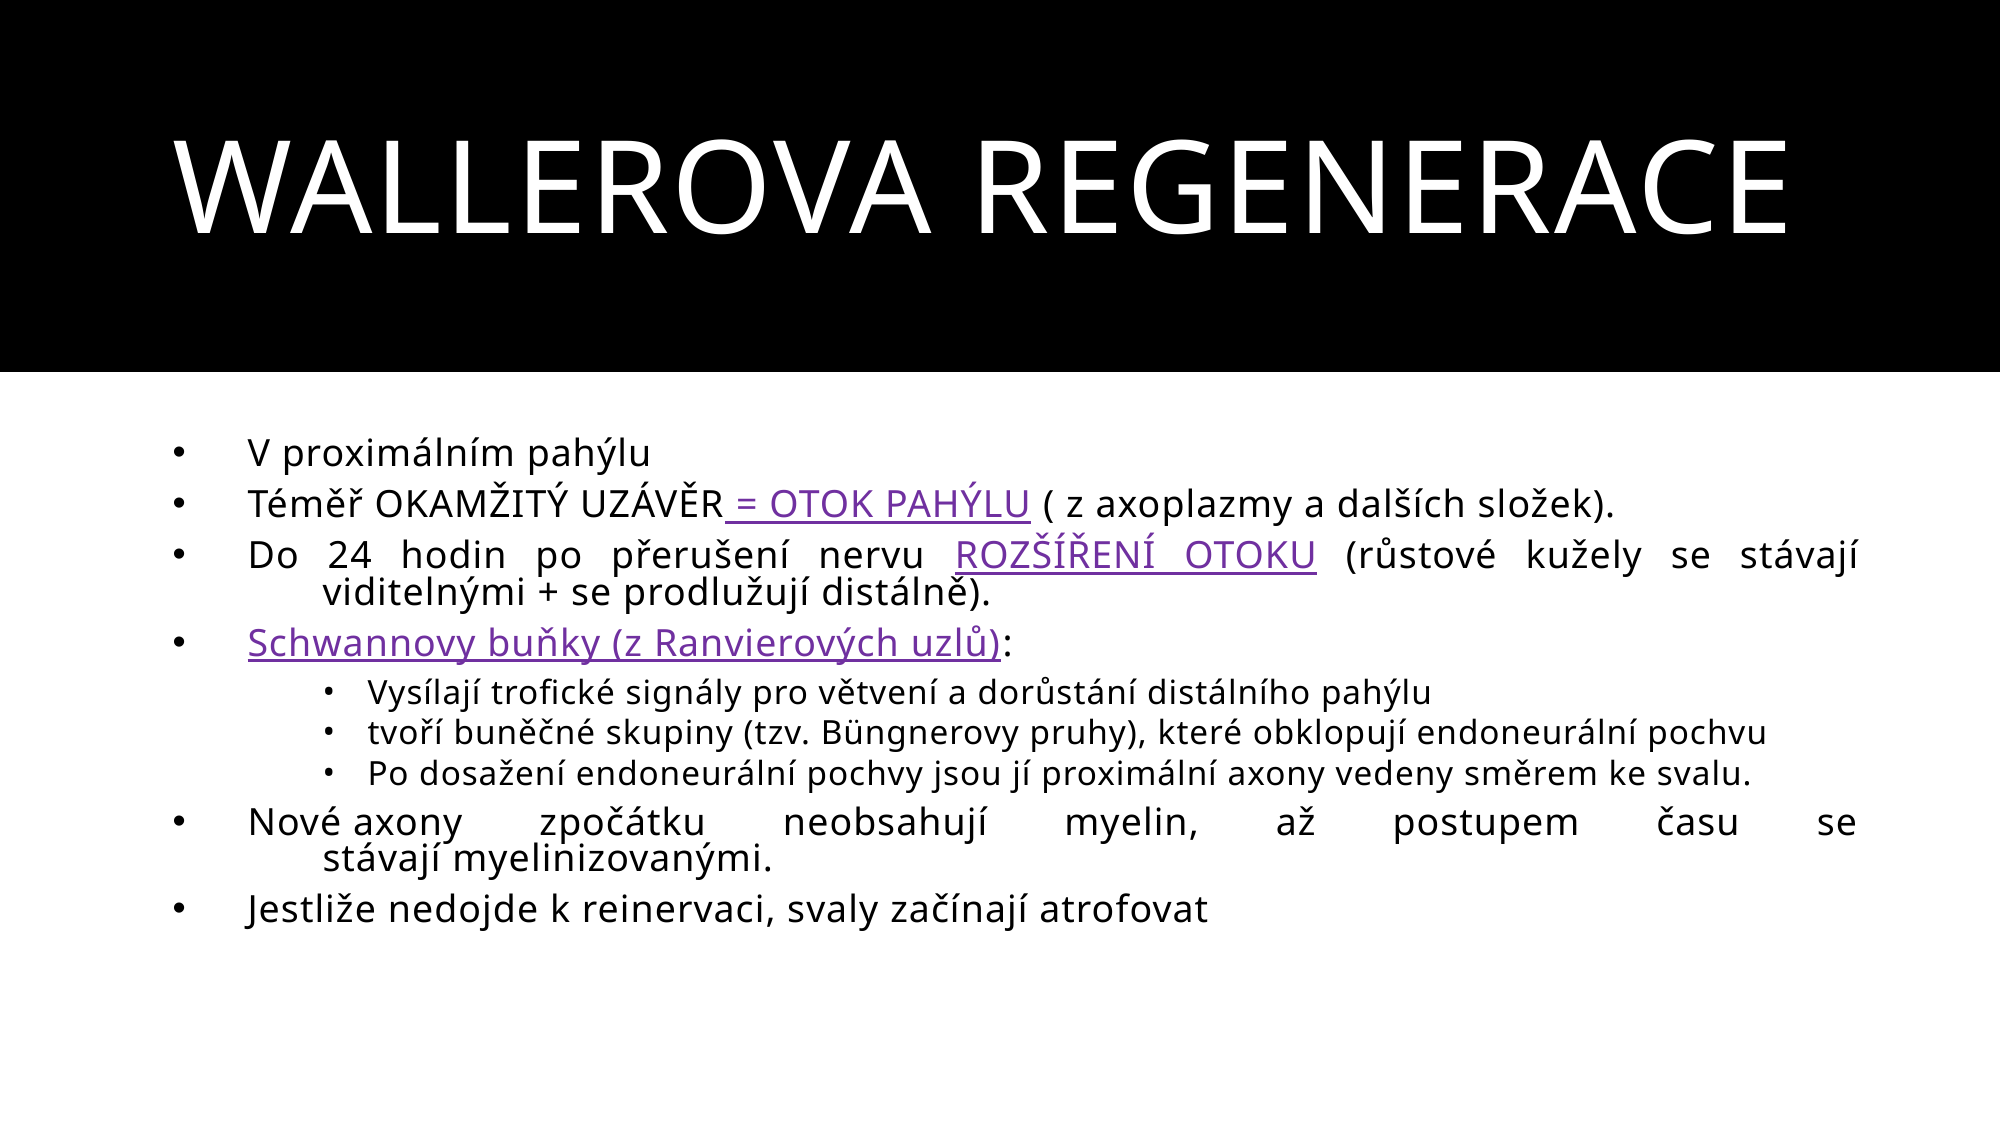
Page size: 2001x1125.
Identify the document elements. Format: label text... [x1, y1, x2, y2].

list V proximálním pahýlu Téměř OKAMŽITÝ UZÁVĚR = OTOK PAHÝLU ( z axoplazmy a dalších složek). Do 24 hodin po přerušení nervu ROZŠÍŘENÍ OTOKU (růstové kužely se stávají viditelnými + se prodlužují distálně). Schwannovy buňky (z Ranvierových uzlů): Vysílají trofické signály pro větvení a dorůstání distálního pahýlu tvoří buněčné skupiny (tzv. Büngnerovy pruhy), které obklopují endoneurální pochvu Po dosažení endoneurální pochvy jsou jí proximální axony vedeny směrem ke svalu. Nové axony zpočátku neobsahují myelin, až postupem času se stávají myelinizovanými. Jestliže nedojde k reinervaci, svaly začínají atrofovat [157, 430, 1887, 1072]
title Wallerova regenerace [157, 52, 1842, 332]
